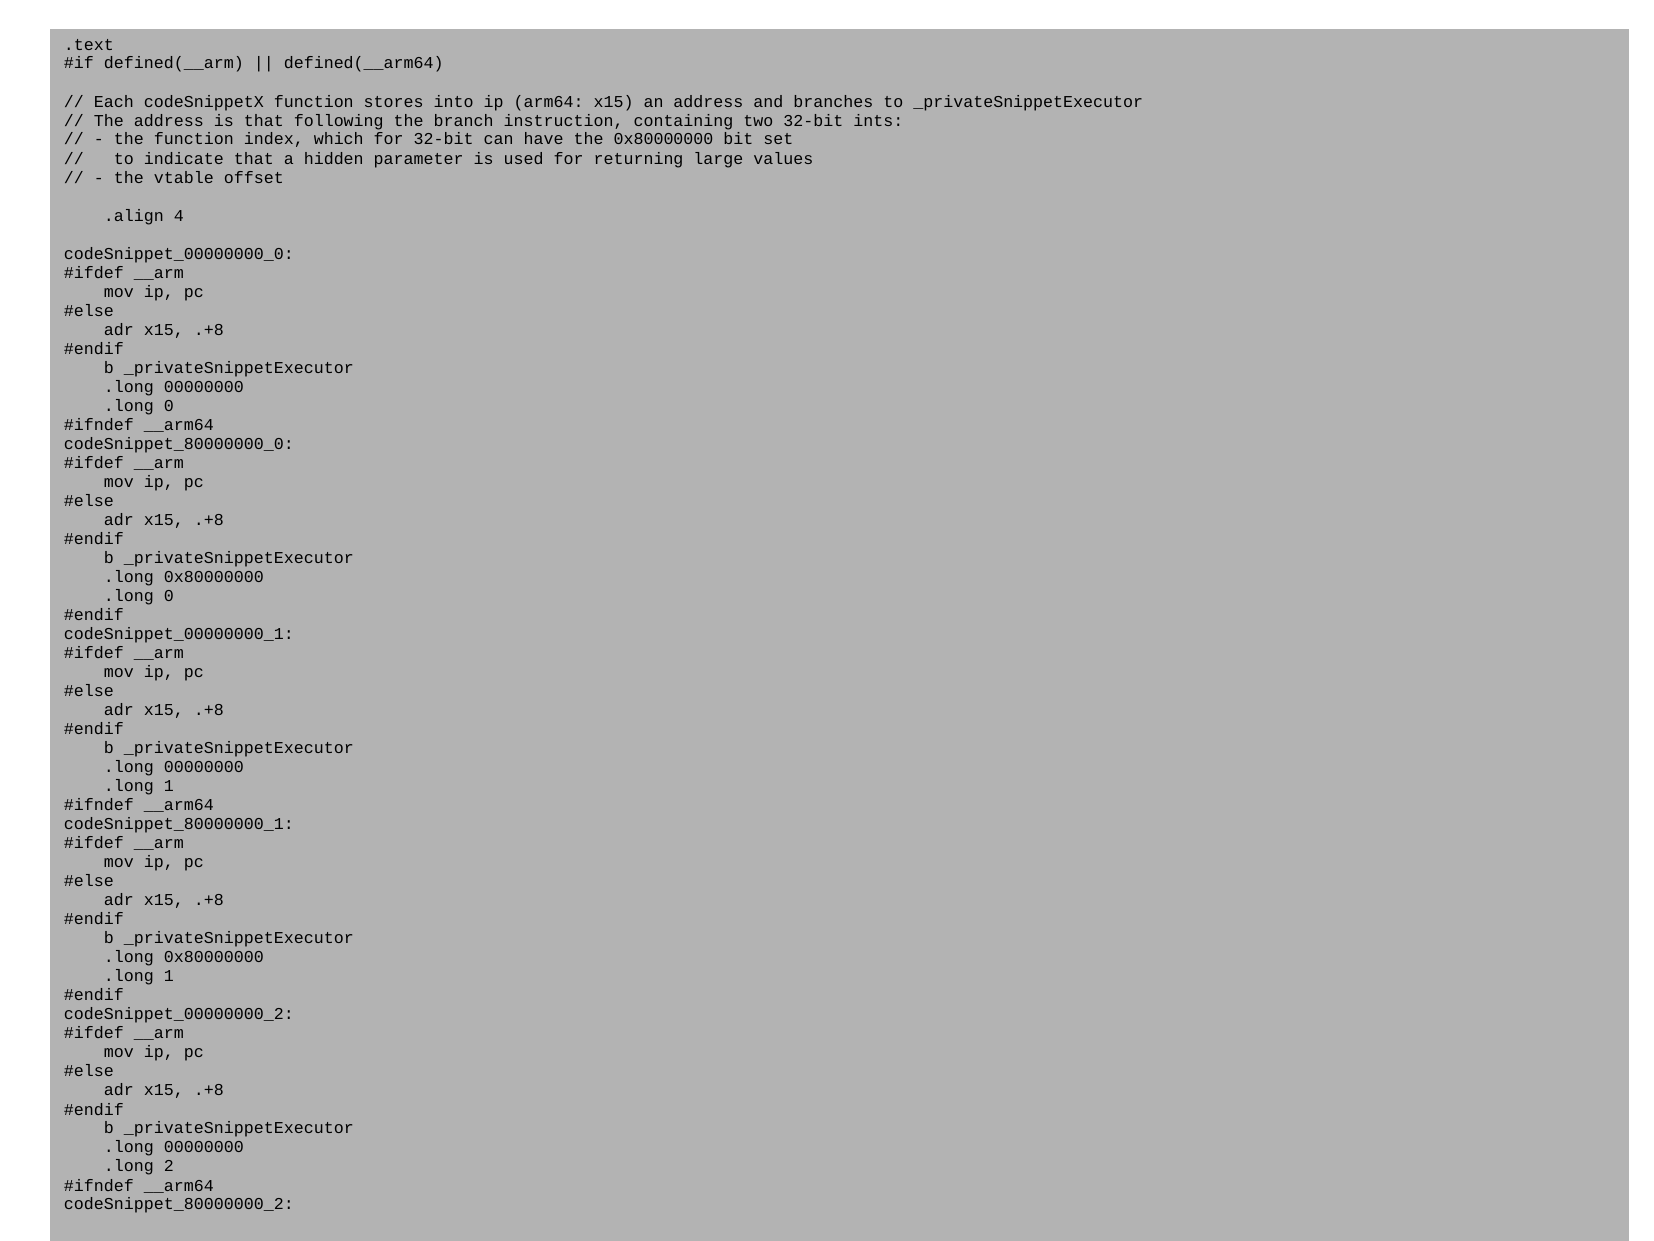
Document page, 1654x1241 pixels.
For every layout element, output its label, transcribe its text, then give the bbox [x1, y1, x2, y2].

table_header .text #if defined(__arm) || defined(__arm64) // Each codeSnippetX function stores into ip (arm64: x15) an address and branches to _privateSnippetExecutor // The address is that following the branch instruction, containing two 32-bit ints: // - the function index, which for 32-bit can have the 0x80000000 bit set // to indicate that a hidden parameter is used for returning large values // - the vtable offset .align 4 codeSnippet_00000000_0: #ifdef __arm mov ip, pc #else adr x15, .+8 #endif b _privateSnippetExecutor .long 00000000 .long 0 #ifndef __arm64 codeSnippet_80000000_0: #ifdef __arm mov ip, pc #else adr x15, .+8 #endif b _privateSnippetExecutor .long 0x80000000 .long 0 #endif codeSnippet_00000000_1: #ifdef __arm mov ip, pc #else adr x15, .+8 #endif b _privateSnippetExecutor .long 00000000 .long 1 #ifndef __arm64 codeSnippet_80000000_1: #ifdef __arm mov ip, pc #else adr x15, .+8 #endif b _privateSnippetExecutor .long 0x80000000 .long 1 #endif codeSnippet_00000000_2: #ifdef __arm mov ip, pc #else adr x15, .+8 #endif b _privateSnippetExecutor .long 00000000 .long 2 #ifndef __arm64 codeSnippet_80000000_2: [50, 29, 1629, 1241]
